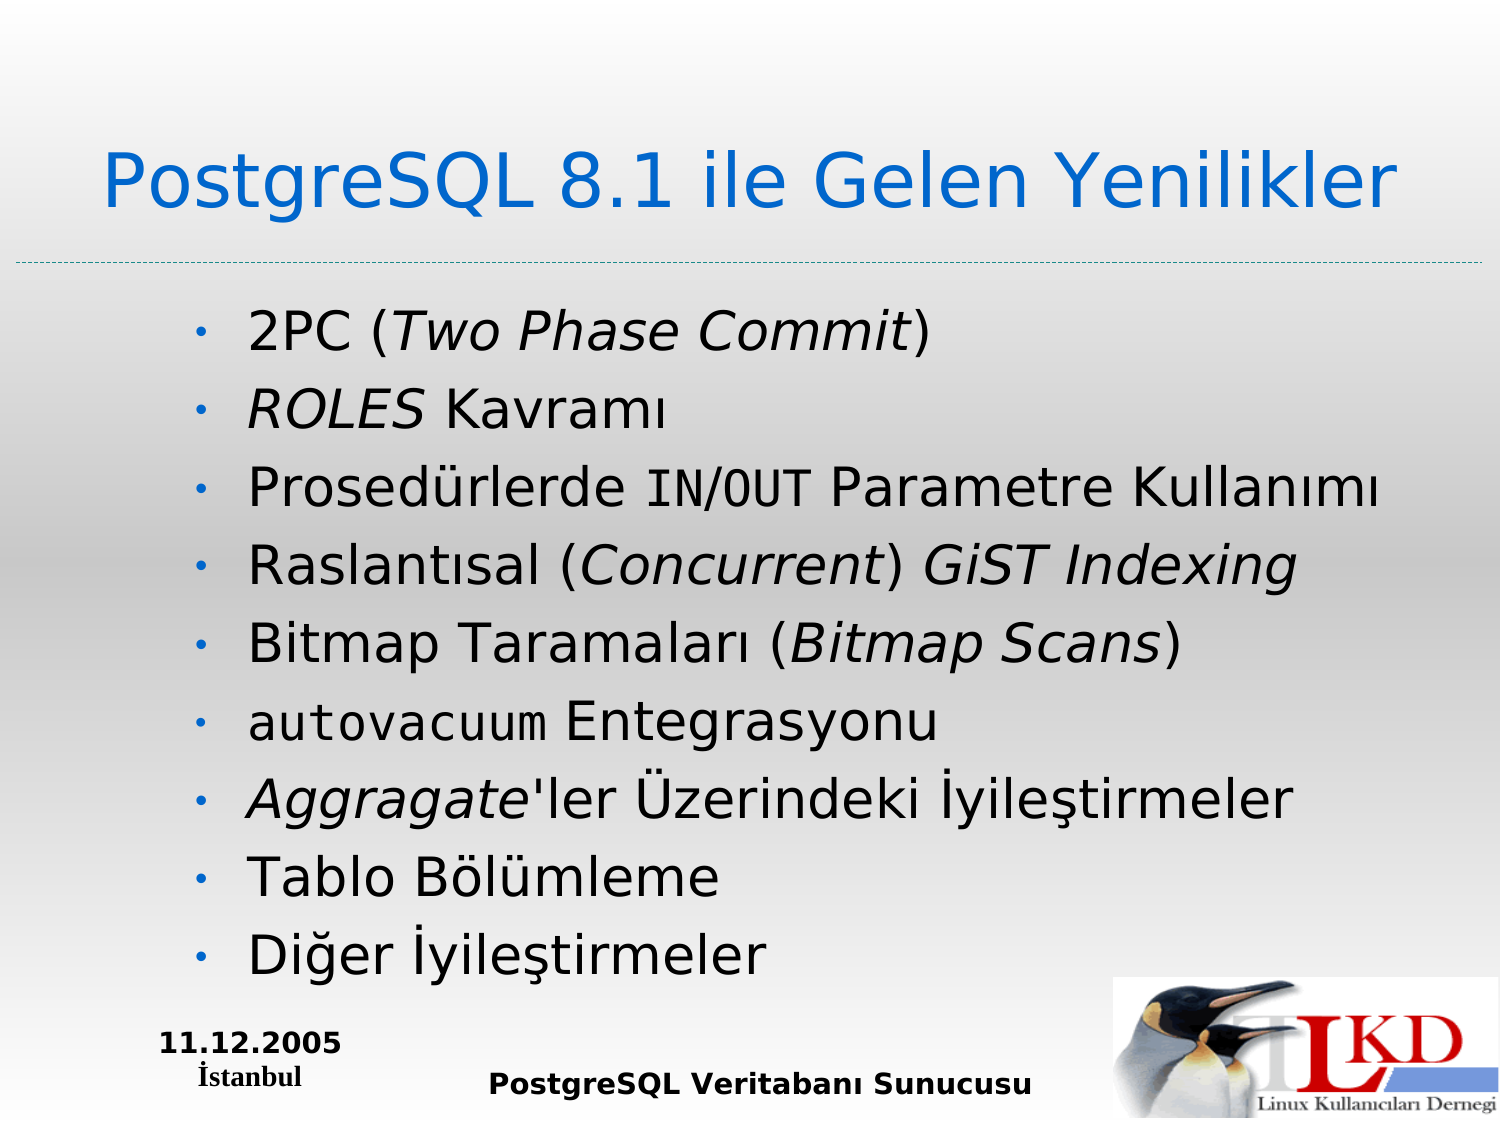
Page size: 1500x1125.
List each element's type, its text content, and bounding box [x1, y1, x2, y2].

picture [1113, 988, 1499, 1118]
title PostgreSQL 8.1 ile Gelen Yenilikler [0, 0, 1500, 225]
list 2PC (Two Phase Commit) ROLES Kavramı Prosedürlerde IN/OUT Parametre Kullanımı Raslantısal (Concurrent) GiST Indexing Bitmap Taramaları (Bitmap Scans) autovacuum Entegrasyonu Aggragate'ler Üzerindeki İyileştirmeler Tablo Bölümleme Diğer İyileştirmeler [0, 299, 1500, 988]
